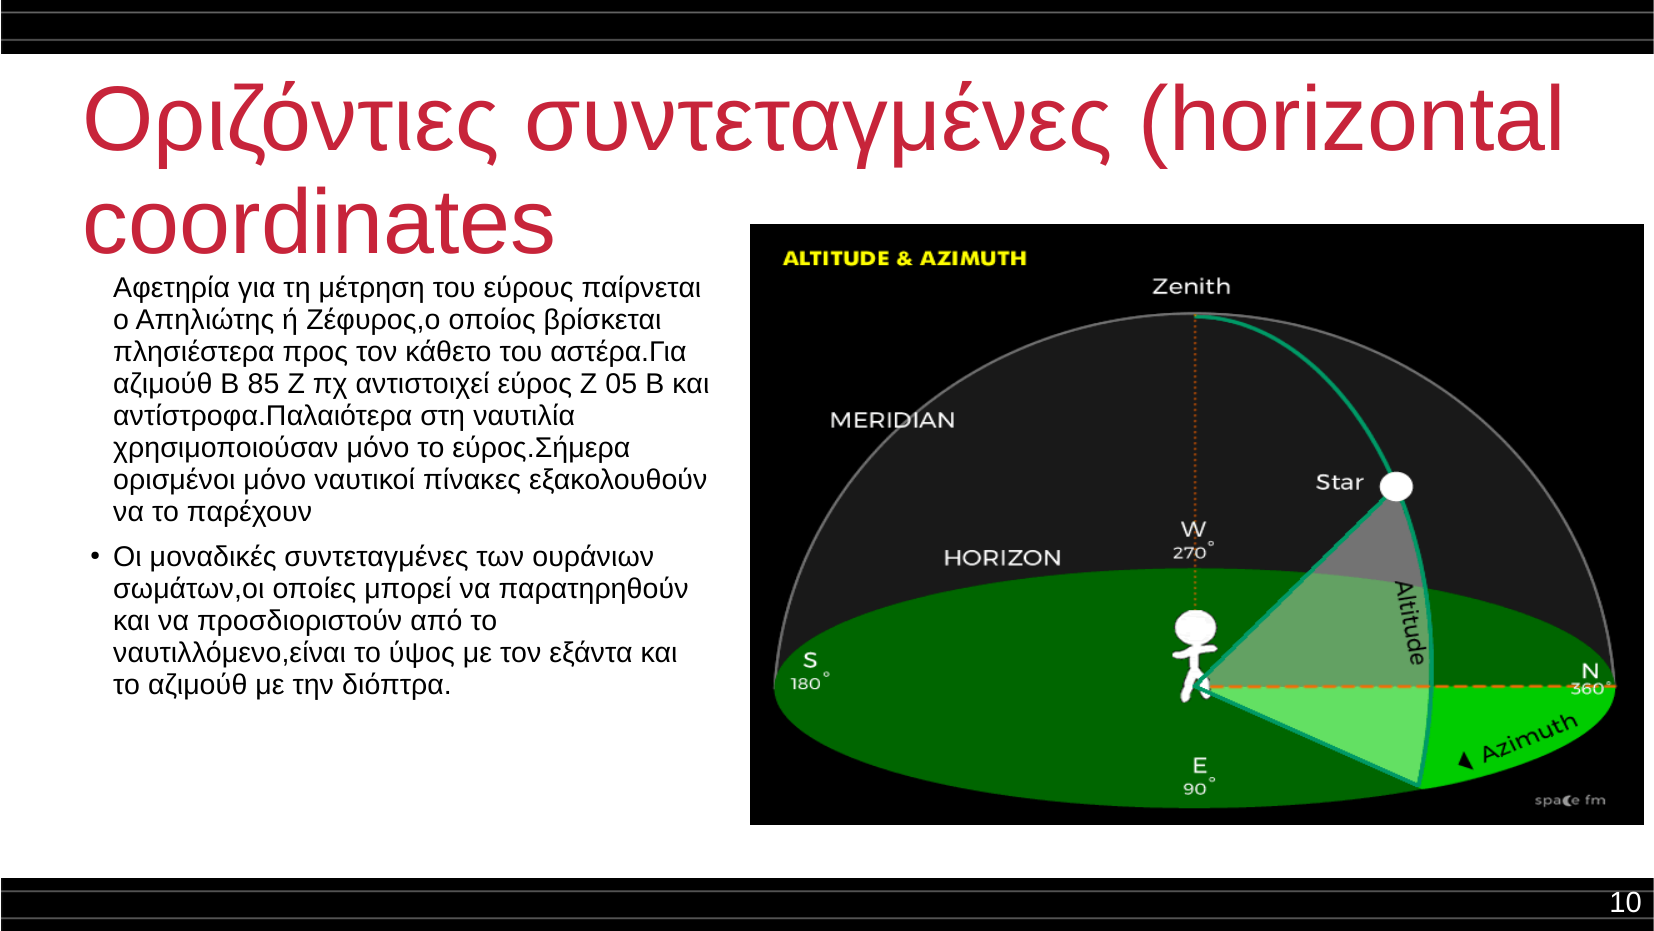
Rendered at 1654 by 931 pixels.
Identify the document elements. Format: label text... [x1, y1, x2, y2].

picture [1, 878, 1654, 931]
list Αφετηρία για τη μέτρηση του εύρους παίρνεται ο Απηλιώτης ή Ζέφυρος,ο οποίος βρίσκεται πλησιέστερα προς τον κάθετο του αστέρα.Για αζιμούθ Β 85 Ζ πχ αντιστοιχεί εύρος Ζ 05 Β και αντίστροφα.Παλαιότερα στη ναυτιλία χρησιμοποιούσαν μόνο το εύρος.Σήμερα ορισμένοι μόνο ναυτικοί πίνακες εξακολουθούν να το παρέχουν Οι μοναδικές συντεταγμένες των ουράνιων σωμάτων,οι οποίες μπορεί να παρατηρηθούν και να προσδιοριστούν από το ναυτιλλόμενο,είναι το ύψος με τον εξάντα και το αζιμούθ με την διόπτρα. [82, 271, 713, 713]
picture [750, 224, 1644, 825]
title Οριζόντιες συντεταγμένες (horizontal coordinates [82, 67, 1571, 273]
picture [1, 0, 1654, 54]
